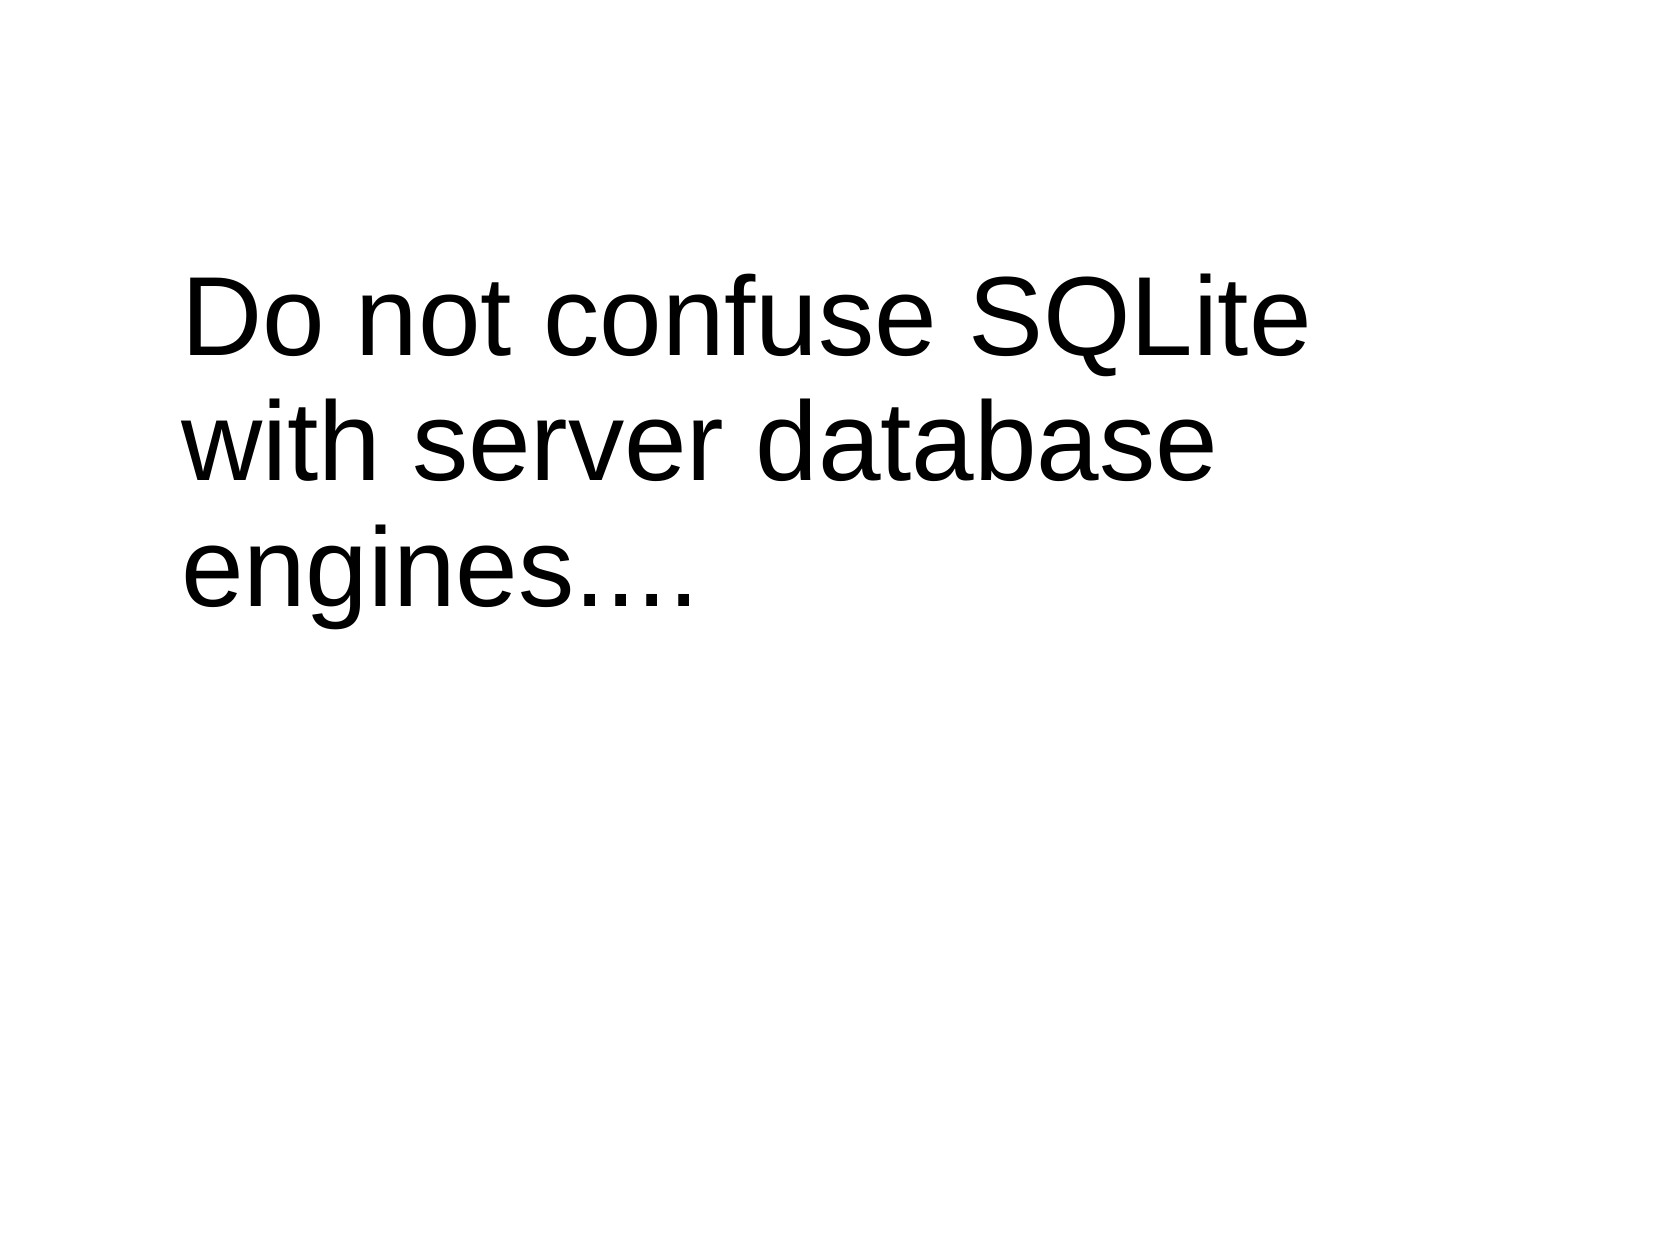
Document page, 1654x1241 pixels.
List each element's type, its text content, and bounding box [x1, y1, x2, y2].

text_box Do not confuse SQLite with server database engines.... [166, 246, 1328, 649]
